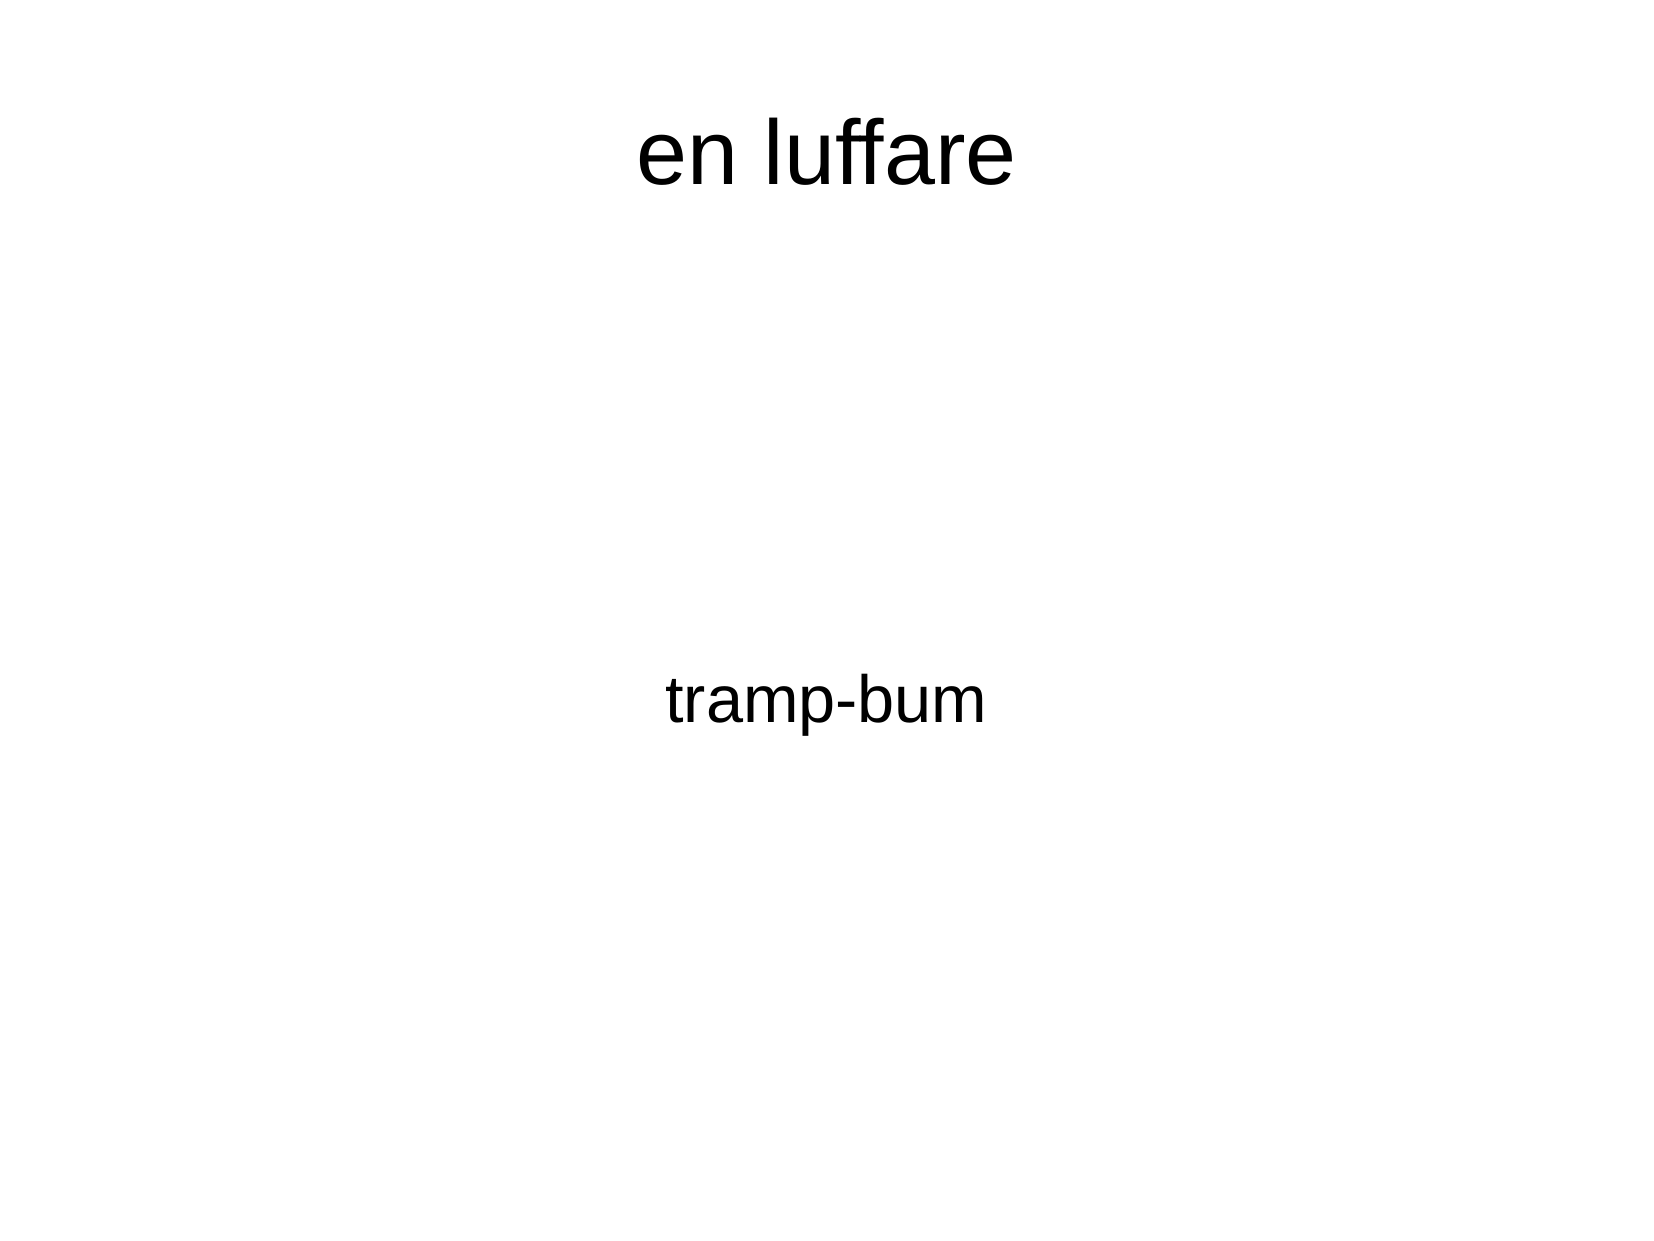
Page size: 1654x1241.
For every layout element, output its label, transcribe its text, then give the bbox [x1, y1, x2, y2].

title en luffare [82, 56, 1571, 250]
subtitle tramp-bum [82, 297, 1571, 1102]
